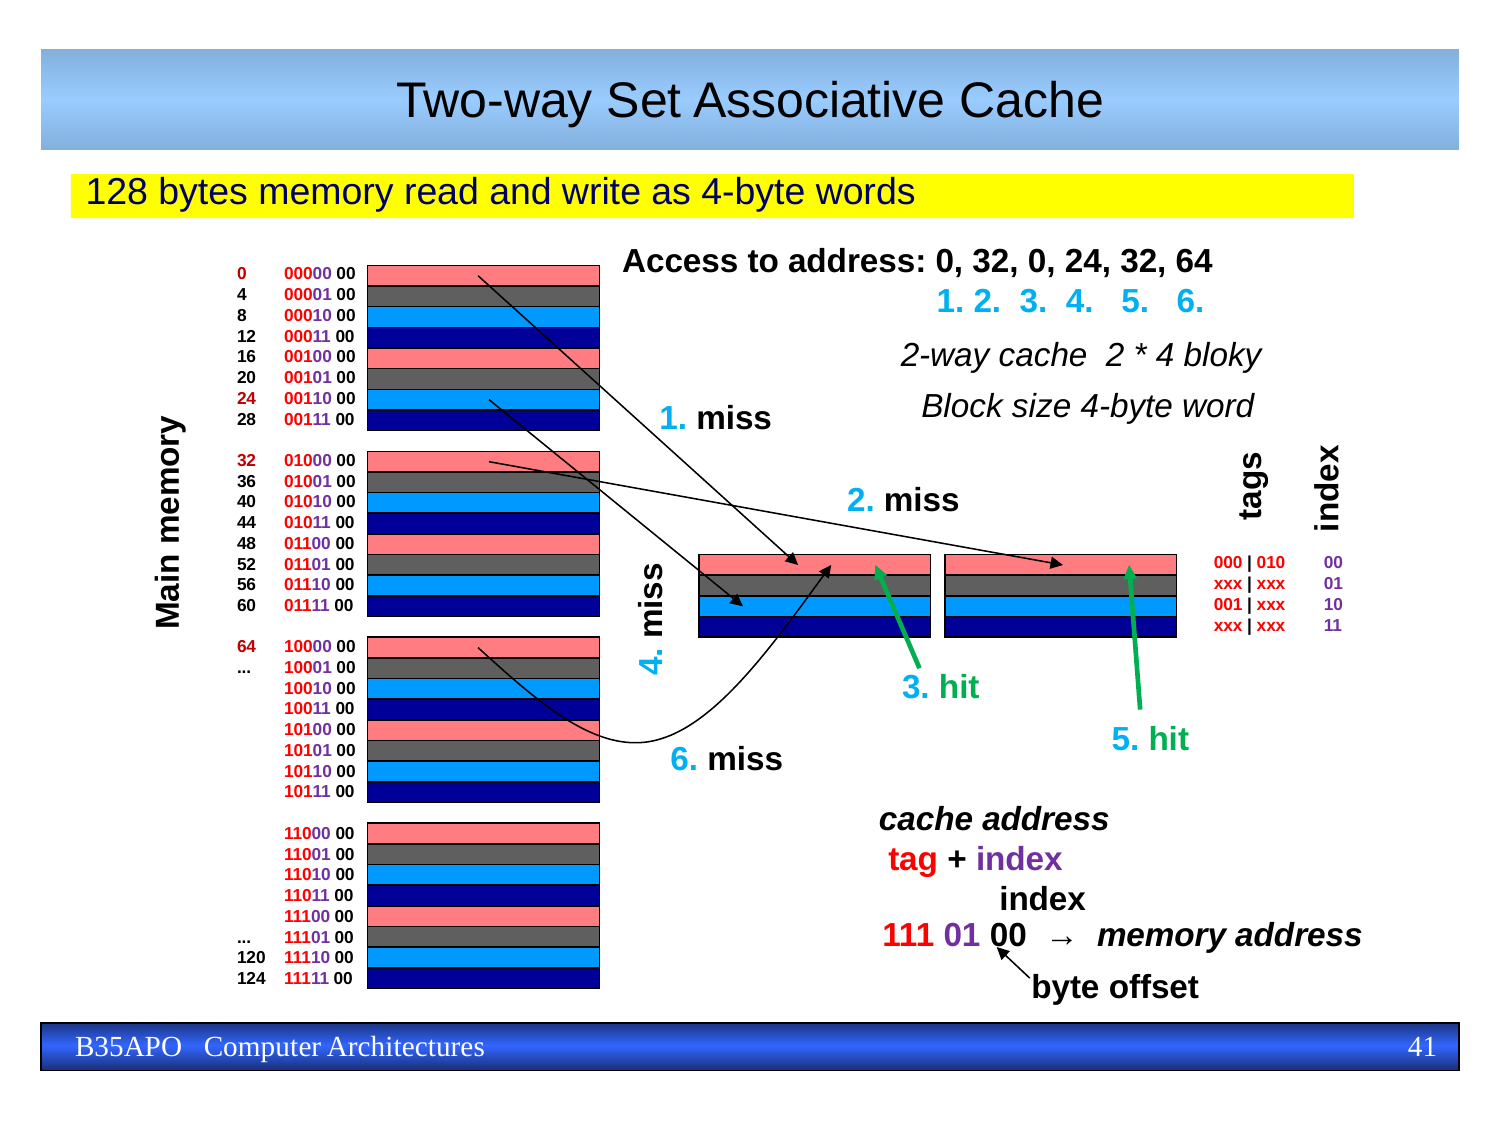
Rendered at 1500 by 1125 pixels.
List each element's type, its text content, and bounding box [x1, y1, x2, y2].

text_box 111 01 00 → memory address [867, 905, 1378, 961]
text_box 6. miss [655, 730, 799, 785]
text_box [593, 482, 600, 488]
text_box 128 bytes memory read and write as 4-byte words [70, 174, 1354, 219]
text_box [944, 554, 1177, 638]
text_box Main memory [138, 400, 193, 645]
text_box 000 | 010 xxx | xxx 001 | xxx xxx | xxx [1199, 544, 1301, 643]
text_box tags [1220, 430, 1276, 544]
text_box 3. hit [887, 657, 995, 713]
text_box cache address tag + index index [864, 790, 1361, 925]
text_box 00000 00 00001 00 00010 00 00011 00 00100 00 00101 00 00110 00 00111 00 01000 00 01001 00 01010 00 01011 00 01100 00 01101 00 01110 00 01111 00 10000 00 10001 00 10010 00 10011 00 10100 00 10101 00 10110 00 10111 00 11000 00 11001 00 11010 00 11011 00 11100 00 11101 00 11110 00 11111 00 [281, 255, 371, 996]
text_box byte offset [1007, 957, 1214, 1013]
text_box [371, 637, 600, 803]
text_box 4. miss [621, 548, 677, 691]
text_box [371, 265, 600, 431]
text_box 0 4 8 12 16 20 24 28 32 36 40 44 48 52 56 60 64 ... ... 120 124 [222, 255, 281, 996]
text_box 2. miss [832, 470, 975, 526]
text_box [371, 451, 600, 617]
text_box Access to address: 0, 32, 0, 24, 32, 64 1. 2. 3. 4. 5. 6. [607, 231, 1229, 327]
text_box Block size 4-byte word [906, 376, 1270, 432]
text_box [371, 823, 600, 989]
text_box [555, 451, 600, 480]
title Two-way Set Associative Cache [41, 49, 1459, 150]
text_box 00 01 10 11 [1309, 544, 1358, 643]
text_box 2-way cache 2 * 4 bloky [886, 325, 1278, 381]
text_box [698, 554, 931, 638]
text_box 5. hit [1096, 709, 1205, 765]
text_box index [1297, 430, 1353, 557]
text_box 1. miss [644, 389, 788, 445]
